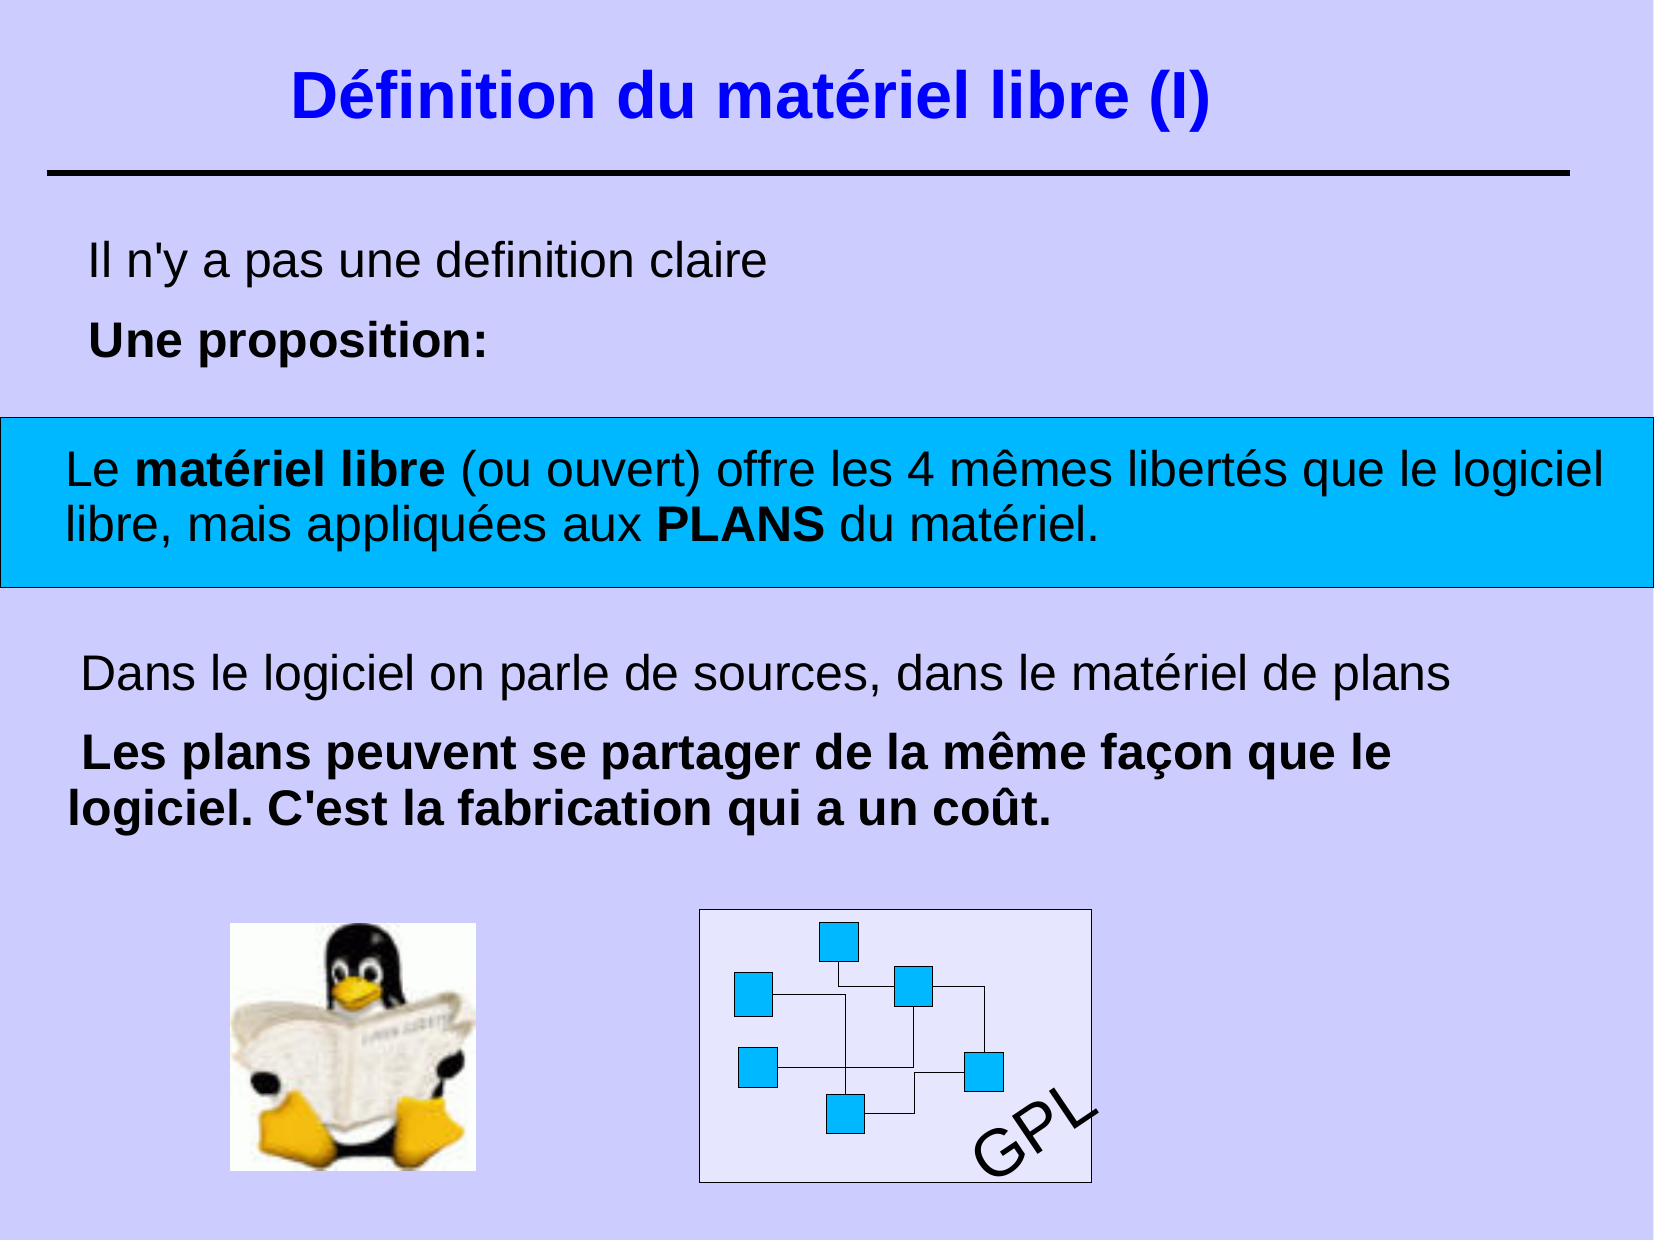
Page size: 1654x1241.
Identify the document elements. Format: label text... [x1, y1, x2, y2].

text_box GPL [956, 1058, 1181, 1241]
text_box Dans le logiciel on parle de sources, dans le matériel de plans Les plans peuvent se partager de la même façon que le logiciel. C'est la fabrication qui a un coût. [67, 645, 1556, 902]
text_box Il n'y a pas une definition claire Une proposition: [74, 232, 1052, 417]
title Définition du matériel libre (I) [114, 0, 1390, 170]
text_box Le matériel libre (ou ouvert) offre les 4 mêmes libertés que le logiciel libre, mais appliquées aux PLANS du matériel. [65, 440, 1624, 610]
text_box [699, 909, 1092, 1183]
picture [230, 923, 476, 1171]
text_box [0, 417, 1654, 588]
